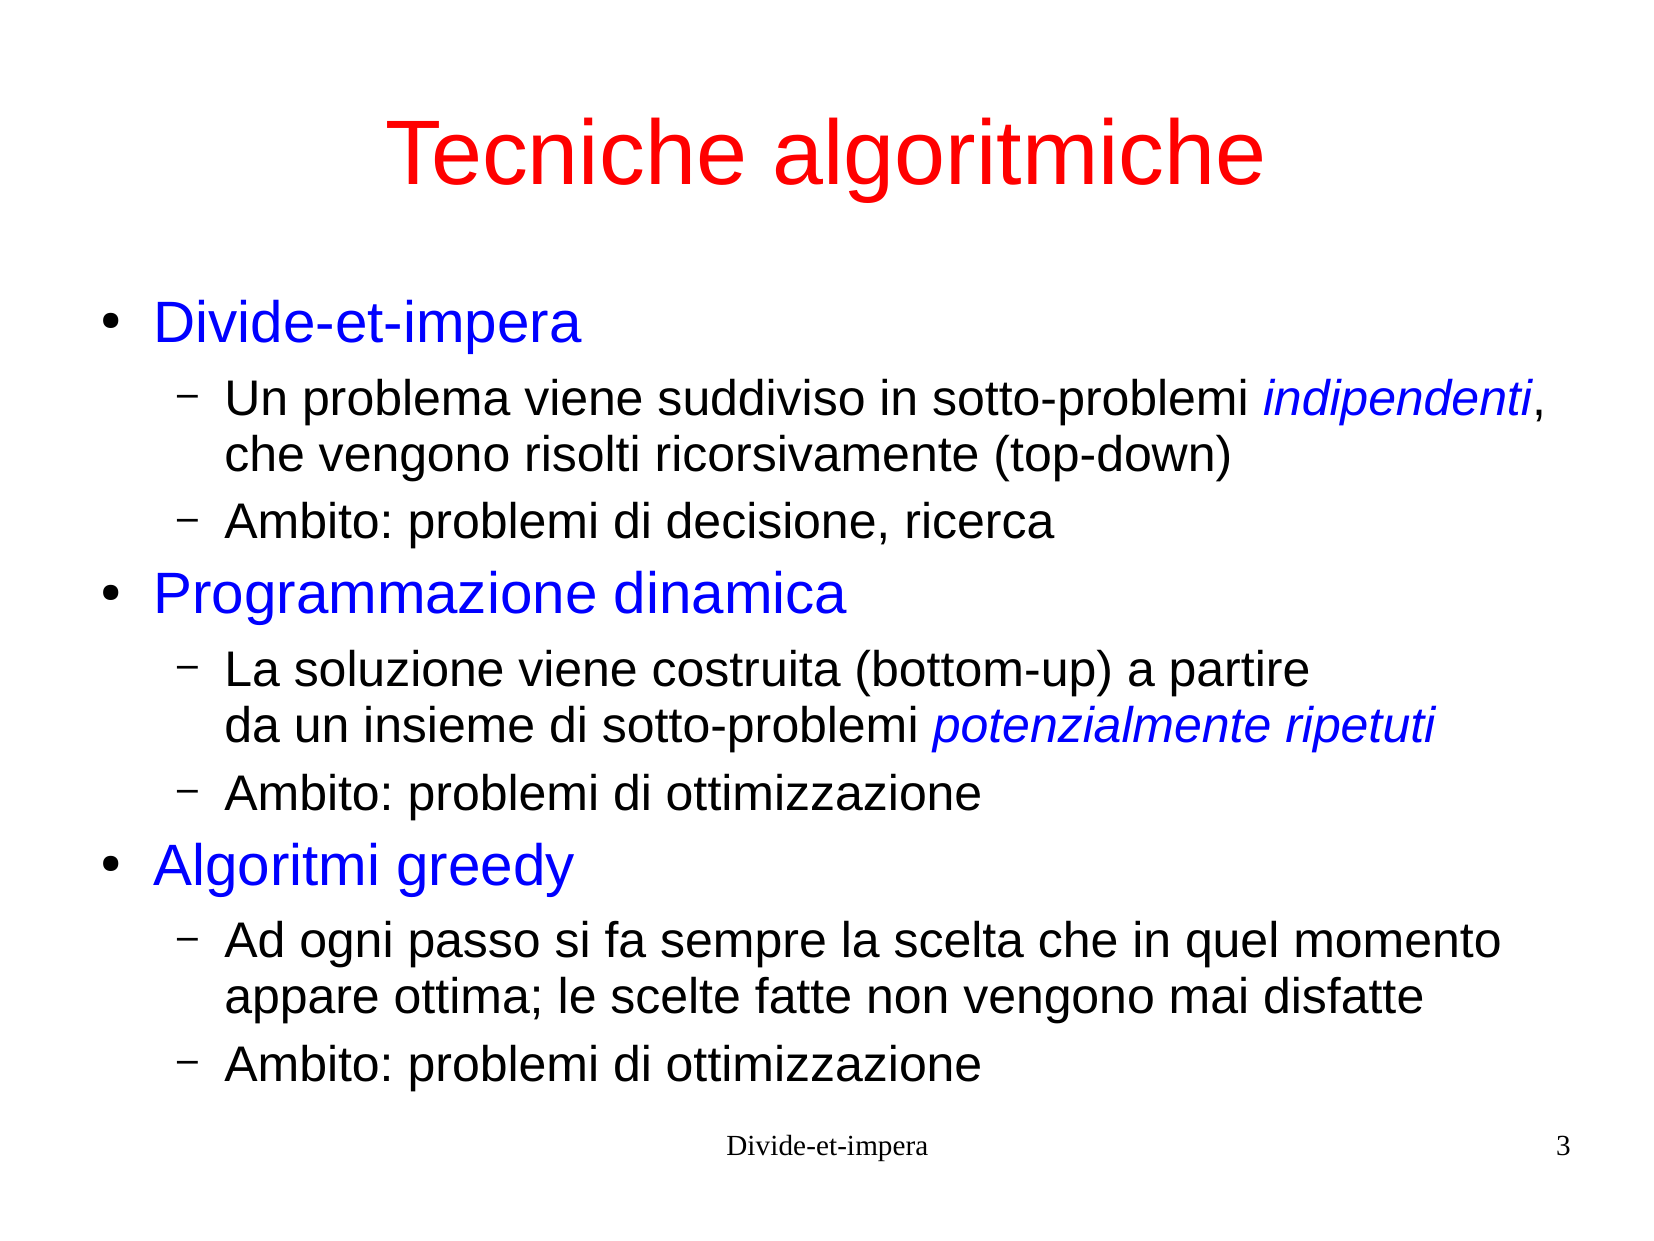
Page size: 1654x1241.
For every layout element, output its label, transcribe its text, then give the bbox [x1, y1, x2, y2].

list Divide-et-impera Un problema viene suddiviso in sotto-problemi indipendenti, che vengono risolti ricorsivamente (top-down) Ambito: problemi di decisione, ricerca Programmazione dinamica La soluzione viene costruita (bottom-up) a partire da un insieme di sotto-problemi potenzialmente ripetuti Ambito: problemi di ottimizzazione Algoritmi greedy Ad ogni passo si fa sempre la scelta che in quel momento appare ottima; le scelte fatte non vengono mai disfatte Ambito: problemi di ottimizzazione [82, 290, 1571, 1109]
title Tecniche algoritmiche [82, 49, 1571, 257]
